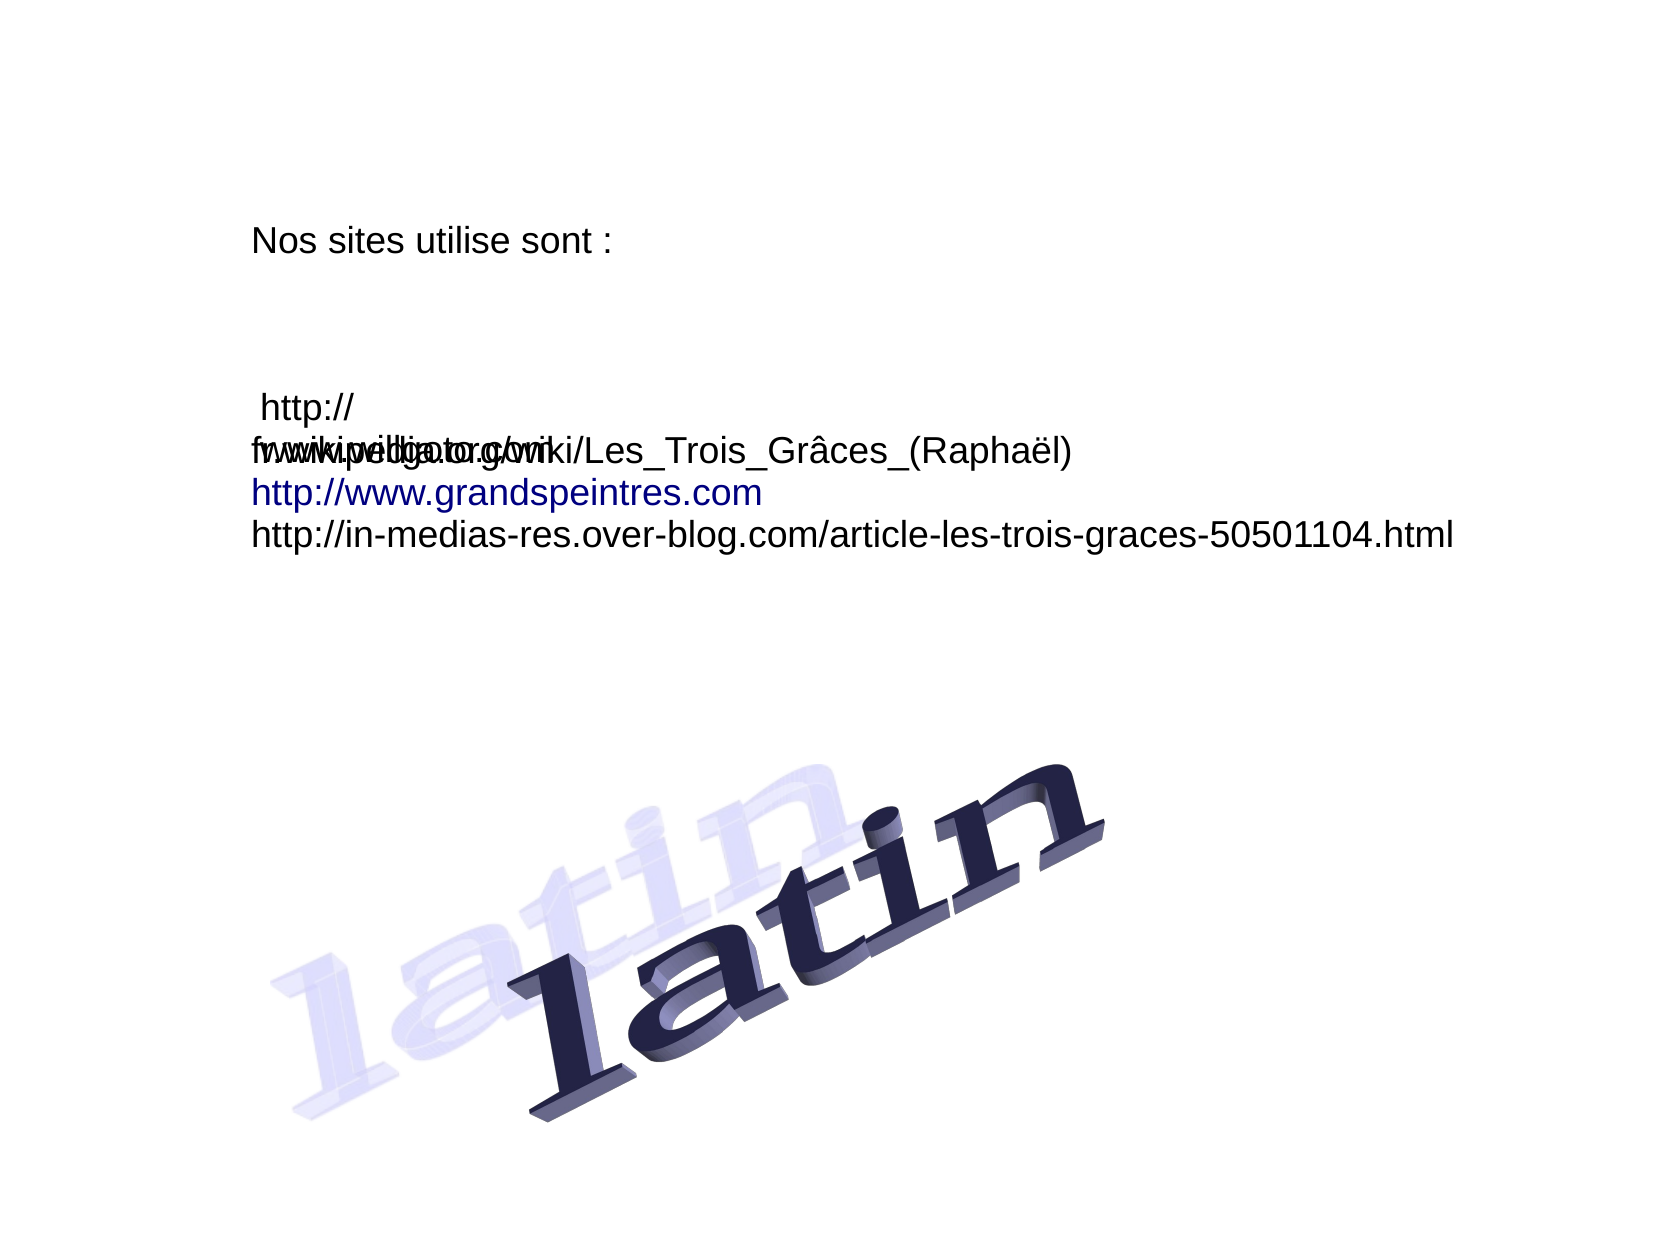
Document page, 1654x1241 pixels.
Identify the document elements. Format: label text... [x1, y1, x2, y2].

text_box [979, 803, 1465, 903]
text_box http://www.willgoto.com [245, 378, 662, 436]
text_box Nos sites utilise sont : fr.wikipedia.org/wiki/Les_Trois_Grâces_(Raphaël) http://www.grandspeintres.com http://in-medias-res.over-blog.com/article-les-trois-graces-50501104.html [236, 212, 1548, 564]
text_box [59, 803, 970, 903]
